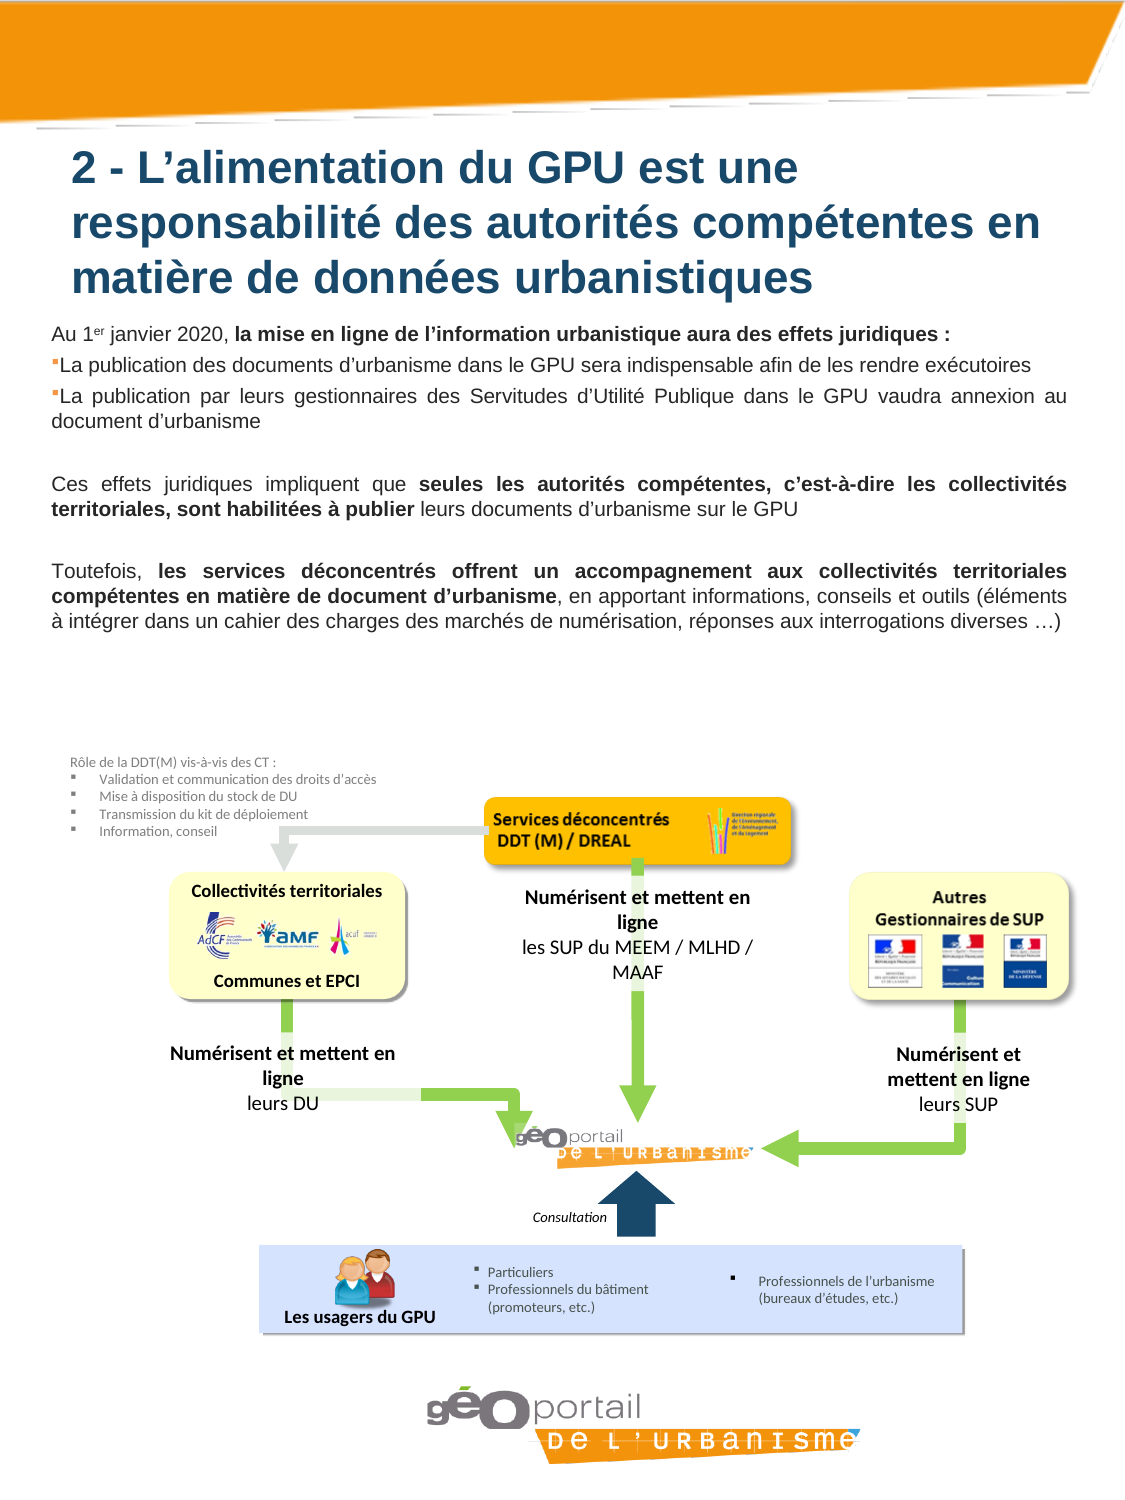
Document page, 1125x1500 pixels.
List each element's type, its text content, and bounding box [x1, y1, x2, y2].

text_box [259, 1244, 963, 1334]
picture [391, 1334, 892, 1500]
picture [845, 868, 1082, 1013]
text_box [597, 1170, 676, 1237]
text_box Consultation [515, 1200, 614, 1234]
picture [514, 1122, 762, 1174]
text_box Collectivités territoriales Communes et EPCI [168, 871, 406, 1000]
text_box Numérisent et mettent en ligne les SUP du MEEM / MLHD / MAAF [489, 875, 786, 992]
picture [197, 912, 377, 959]
text_box Au 1er janvier 2020, la mise en ligne de l’information urbanistique aura des effets juridiques : La publication des documents d’urbanisme dans le GPU sera indispensable afin de les rendre exécutoires La publication par leurs gestionnaires des Servitudes d’Utilité Publique dans le GPU vaudra annexion au document d’urbanisme Ces effets juridiques impliquent que seules les autorités compétentes, c’est-à-dire les collectivités territoriales, sont habilitées à publier leurs documents d’urbanisme sur le GPU Toutefois, les services déconcentrés offrent un accompagnement aux collectivités territoriales compétentes en matière de document d’urbanisme, en apportant informations, conseils et outils (éléments à intégrer dans un cahier des charges des marchés de numérisation, réponses aux interrogations diverses …) [36, 312, 1083, 641]
text_box Numérisent et mettent en ligne leurs SUP [857, 1032, 1061, 1123]
text_box Rôle de la DDT(M) vis-à-vis des CT : Validation et communication des droits d’accès Mise à disposition du stock de DU Transmission du kit de déploiement Information, conseil [64, 744, 449, 848]
text_box Particuliers Professionnels du bâtiment (promoteurs, etc.) [458, 1246, 702, 1332]
picture [477, 793, 804, 878]
text_box Les usagers du GPU [265, 1305, 455, 1335]
text_box Professionnels de l’urbanisme (bureaux d’études, etc.) [714, 1246, 959, 1332]
text_box Numérisent et mettent en ligne leurs DU [145, 1032, 421, 1123]
title 2 - L’alimentation du GPU est une responsabilité des autorités compétentes en matière de données urbanistiques [56, 129, 1088, 288]
